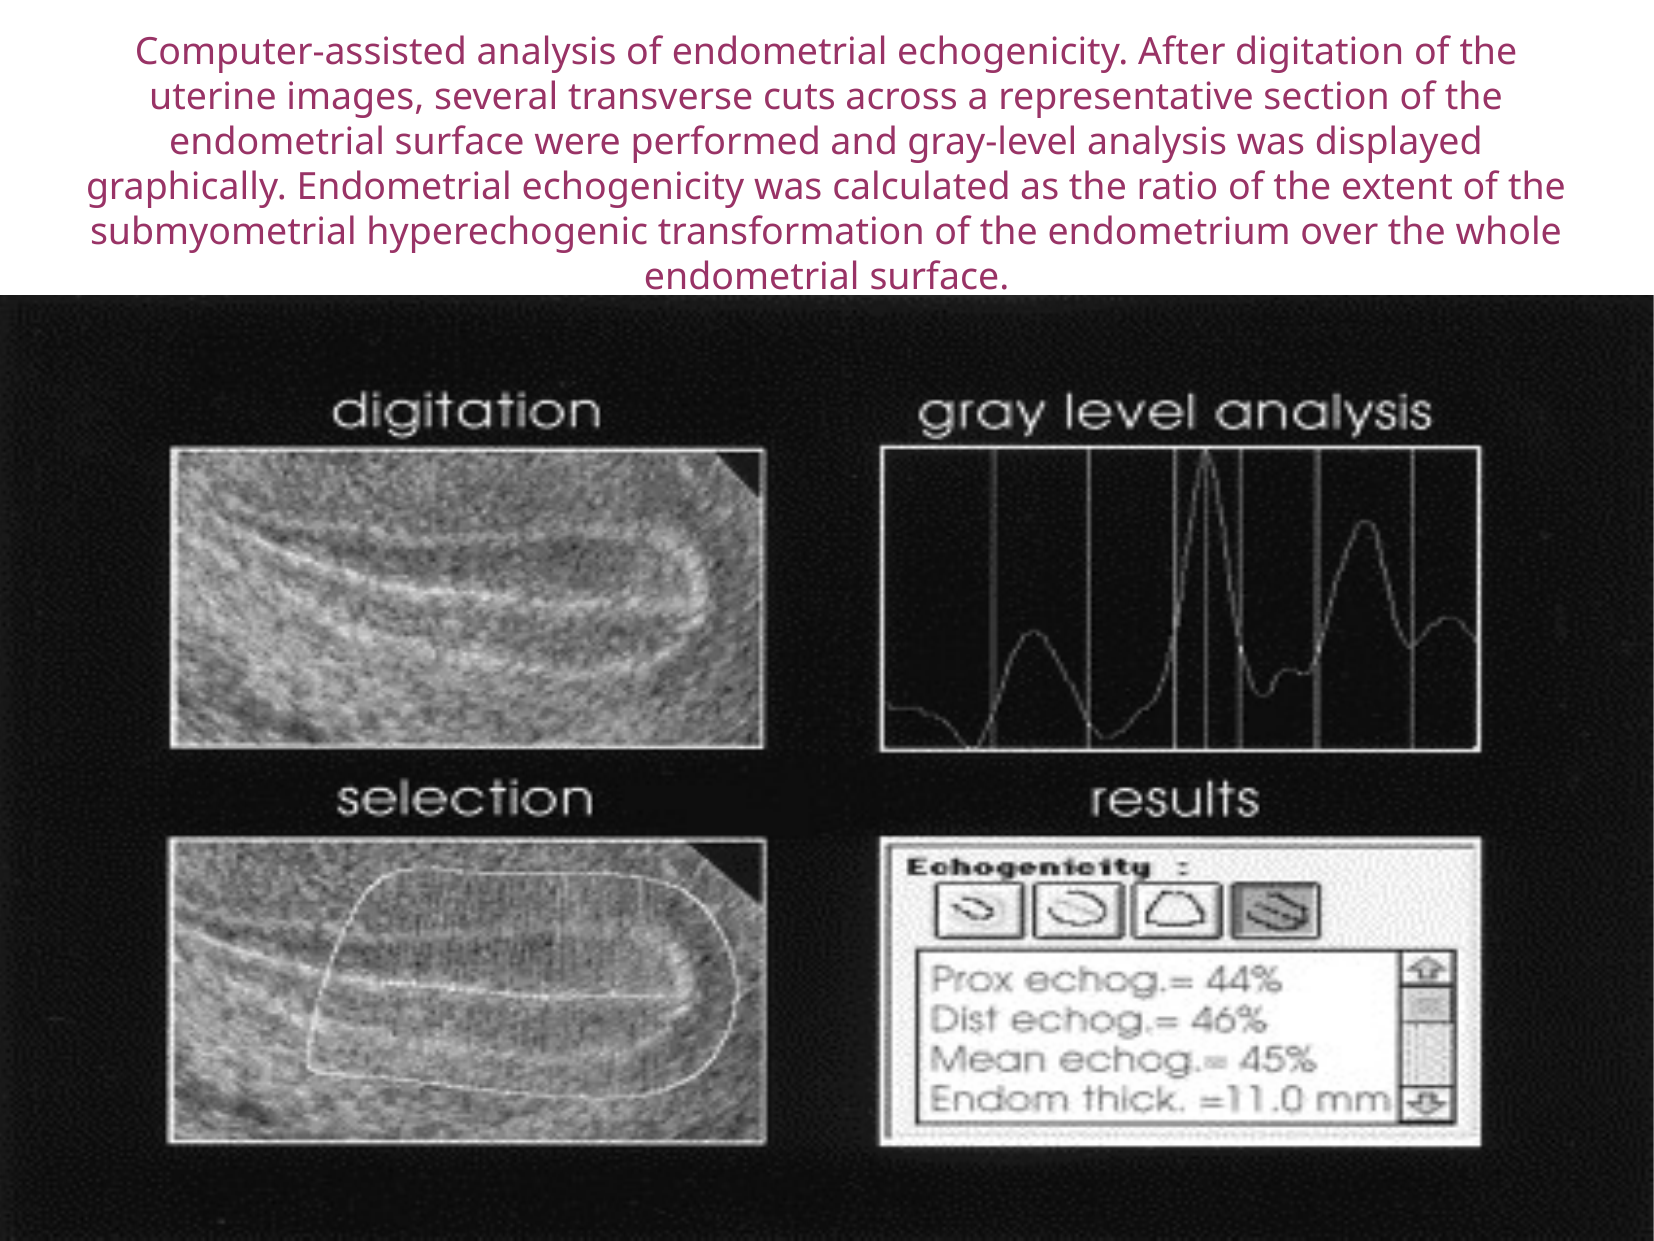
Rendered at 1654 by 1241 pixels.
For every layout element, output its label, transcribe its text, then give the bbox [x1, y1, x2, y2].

picture [0, 295, 1654, 1241]
title Computer-assisted analysis of endometrial echogenicity. After digitation of the uterine images, several transverse cuts across a representative section of the endometrial surface were performed and gray-level analysis was displayed graphically. Endometrial echogenicity was calculated as the ratio of the extent of the submyometrial hyperechogenic transformation of the endometrium over the whole endometrial surface. [82, 27, 1571, 279]
